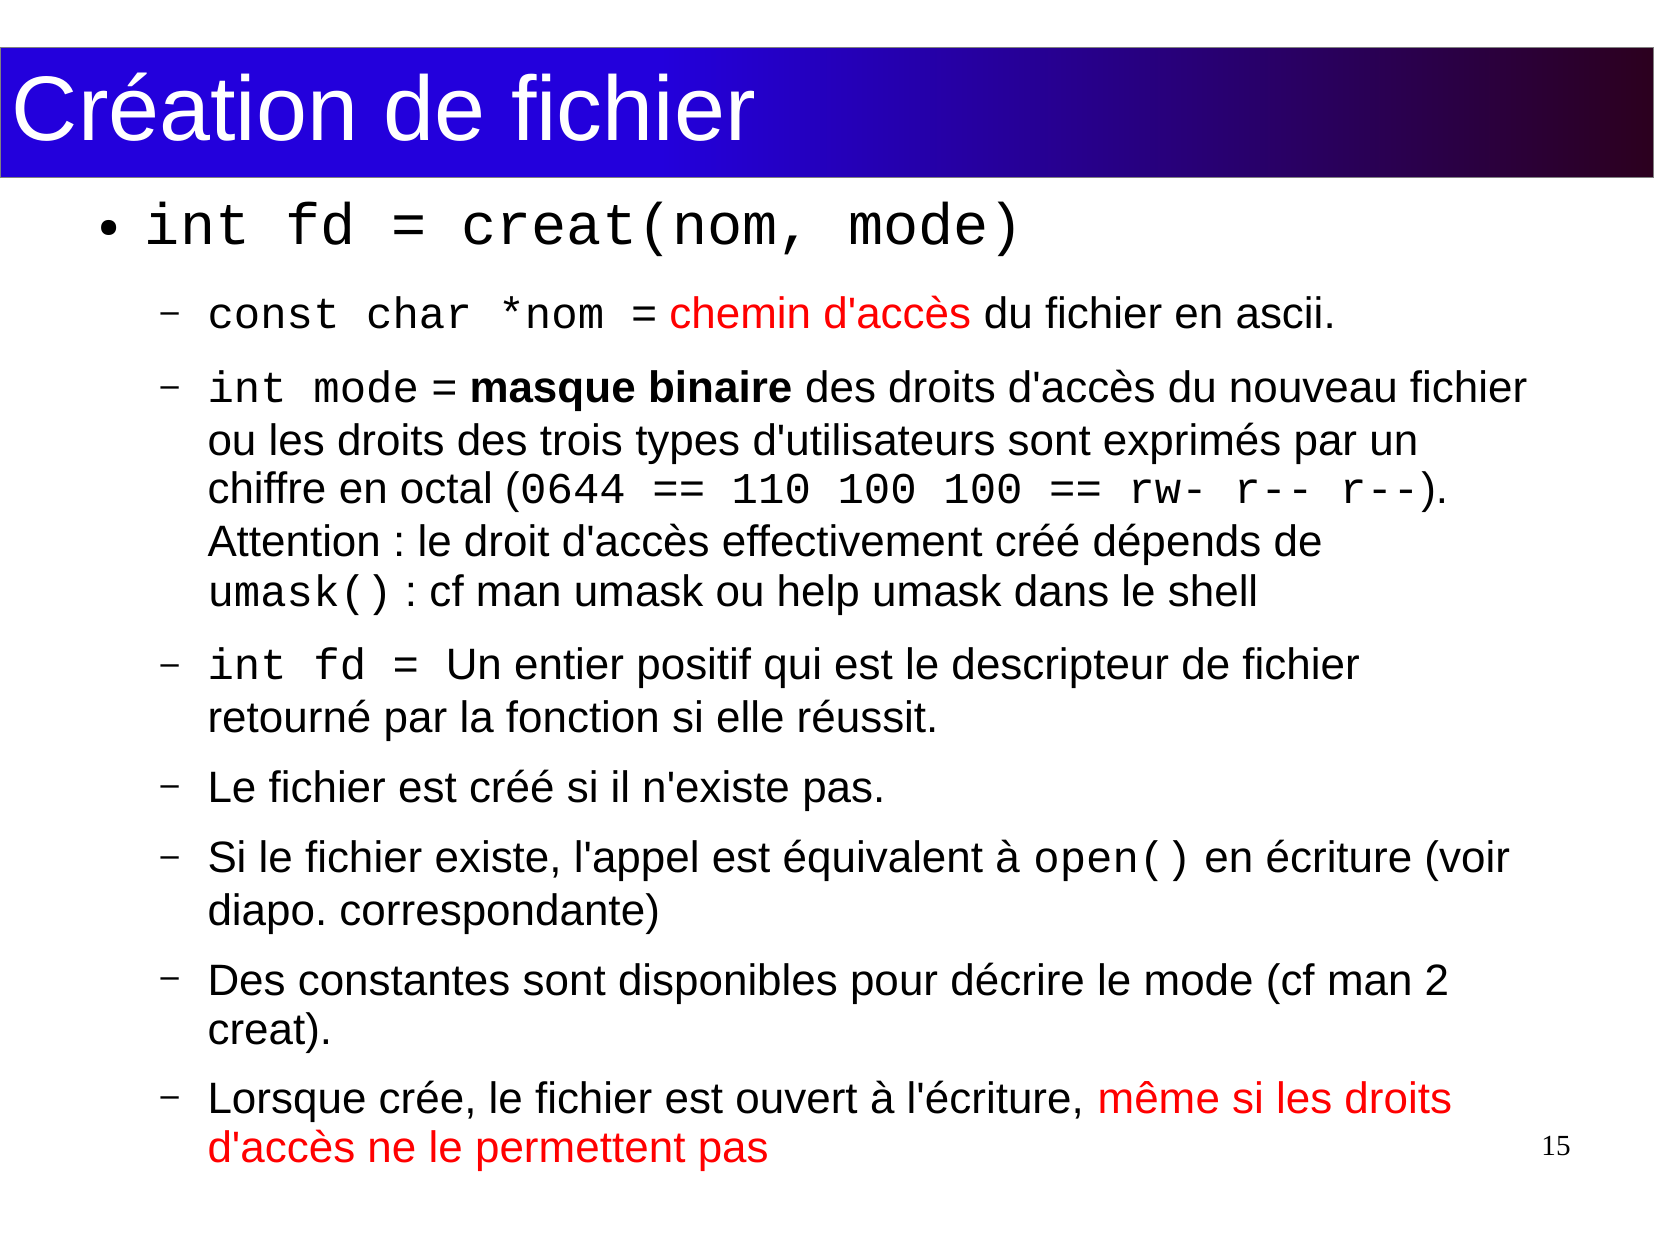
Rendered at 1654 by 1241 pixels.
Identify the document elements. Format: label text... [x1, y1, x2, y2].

title Création de fichier [11, 5, 1642, 213]
list int fd = creat(nom, mode) const char *nom = chemin d'accès du fichier en ascii. int mode = masque binaire des droits d'accès du nouveau fichier ou les droits des trois types d'utilisateurs sont exprimés par un chiffre en octal (0644 == 110 100 100 == rw- r-- r--). Attention : le droit d'accès effectivement créé dépends de umask() : cf man umask ou help umask dans le shell int fd = Un entier positif qui est le descripteur de fichier retourné par la fonction si elle réussit. Le fichier est créé si il n'existe pas. Si le fichier existe, l'appel est équivalent à open() en écriture (voir diapo. correspondante) Des constantes sont disponibles pour décrire le mode (cf man 2 creat). Lorsque crée, le fichier est ouvert à l'écriture, même si les droits d'accès ne le permettent pas [82, 195, 1538, 1182]
